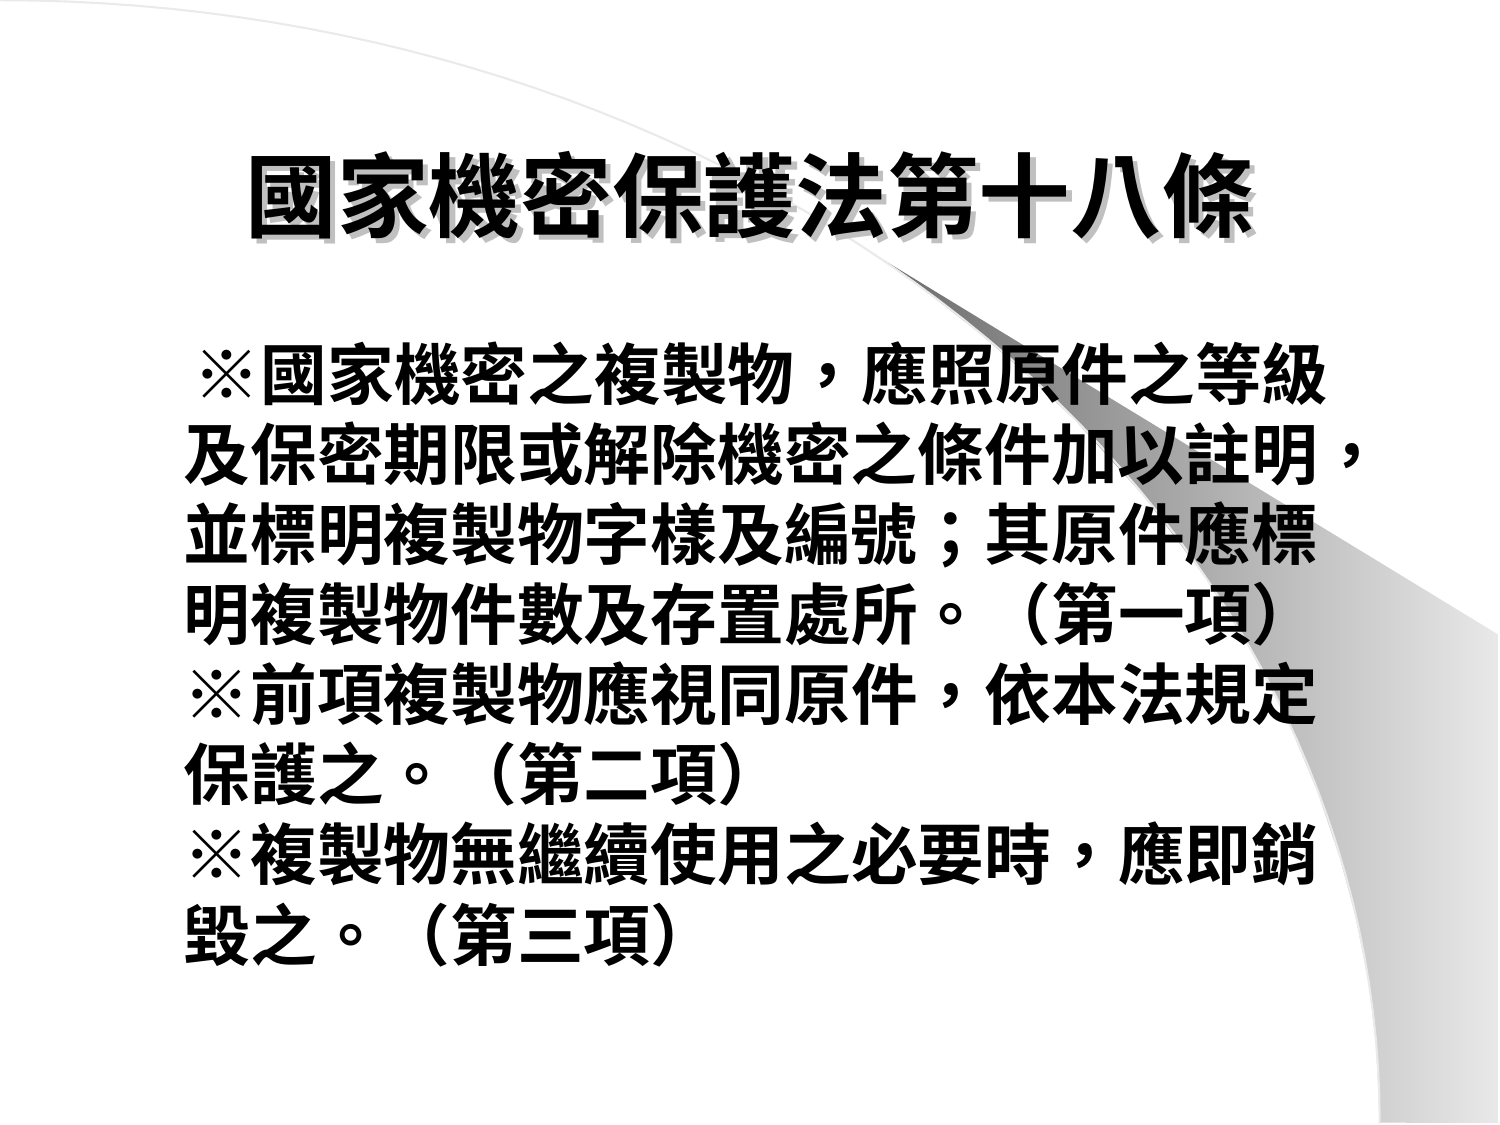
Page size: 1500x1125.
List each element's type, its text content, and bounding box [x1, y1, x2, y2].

title 國家機密保護法第十八條 [112, 99, 1388, 288]
list ※國家機密之複製物，應照原件之等級及保密期限或解除機密之條件加以註明，並標明複製物字樣及編號；其原件應標明複製物件數及存置處所。（第一項）※前項複製物應視同原件，依本法規定保護之。（第二項） ※複製物無繼續使用之必要時，應即銷毀之。（第三項） [112, 324, 1388, 1000]
